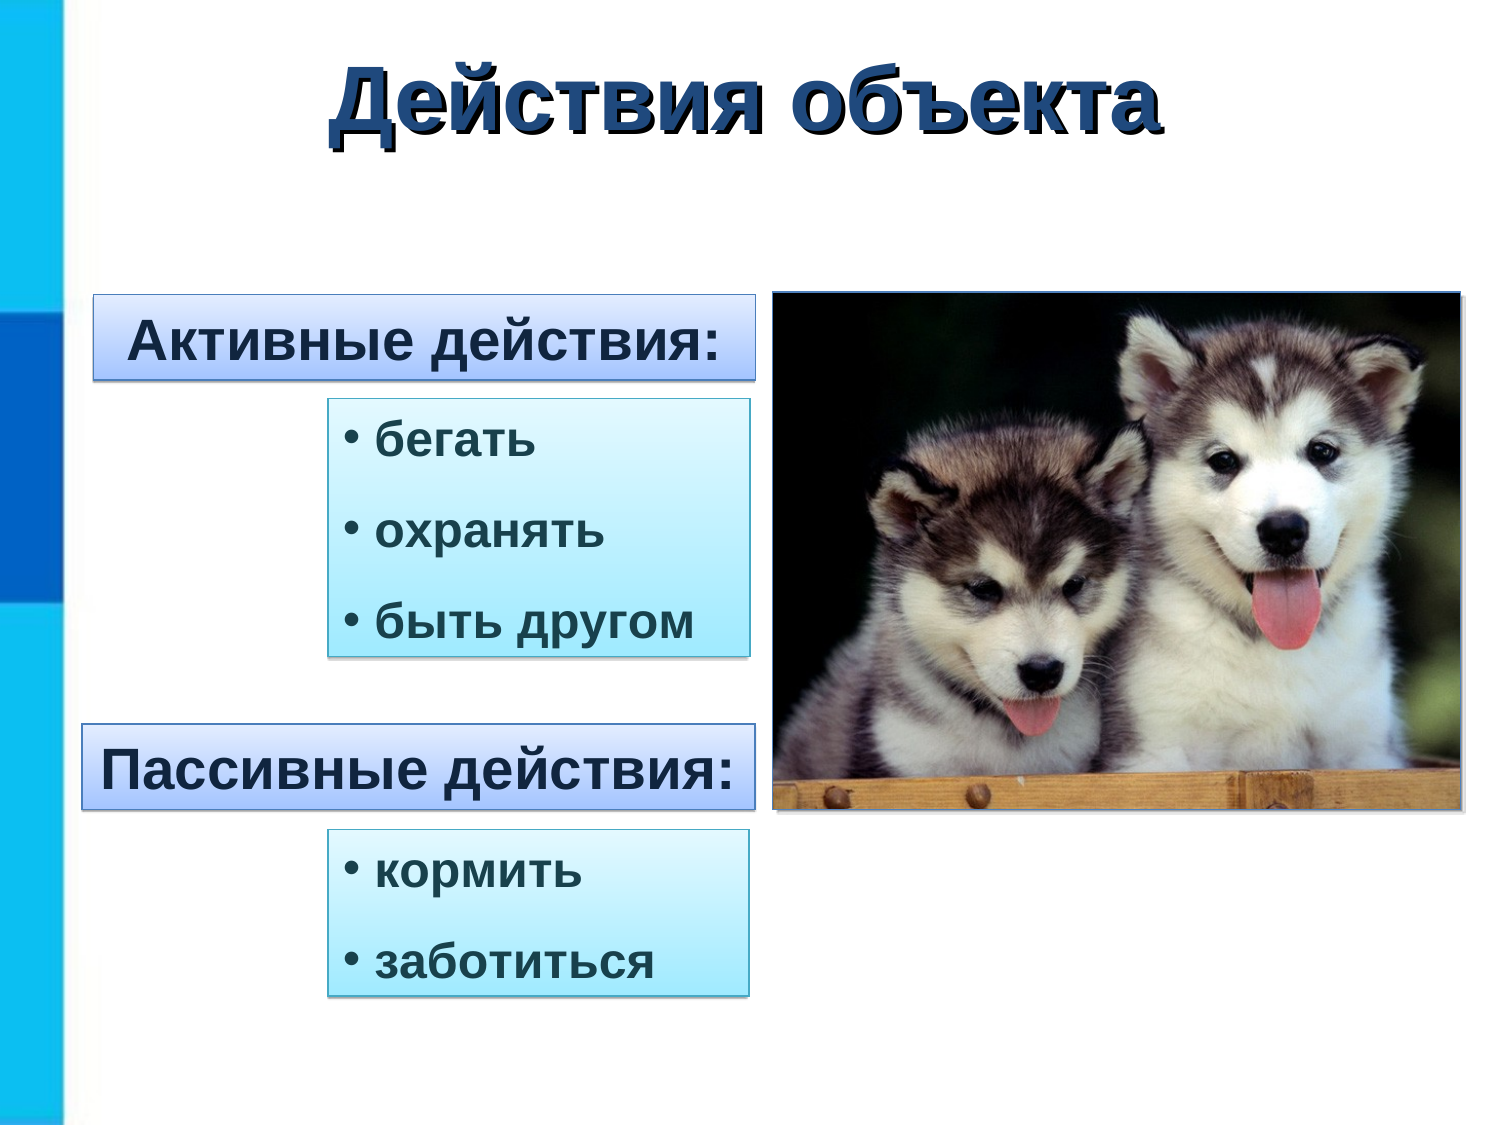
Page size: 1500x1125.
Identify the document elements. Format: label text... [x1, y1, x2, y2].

title Действия объекта [107, 0, 1383, 188]
text_box Пассивные действия: [81, 723, 756, 810]
picture [0, 0, 1500, 1125]
text_box кормить заботиться [328, 829, 749, 997]
text_box Активные действия: [93, 294, 756, 380]
text_box бегать охранять быть другом [328, 398, 751, 657]
